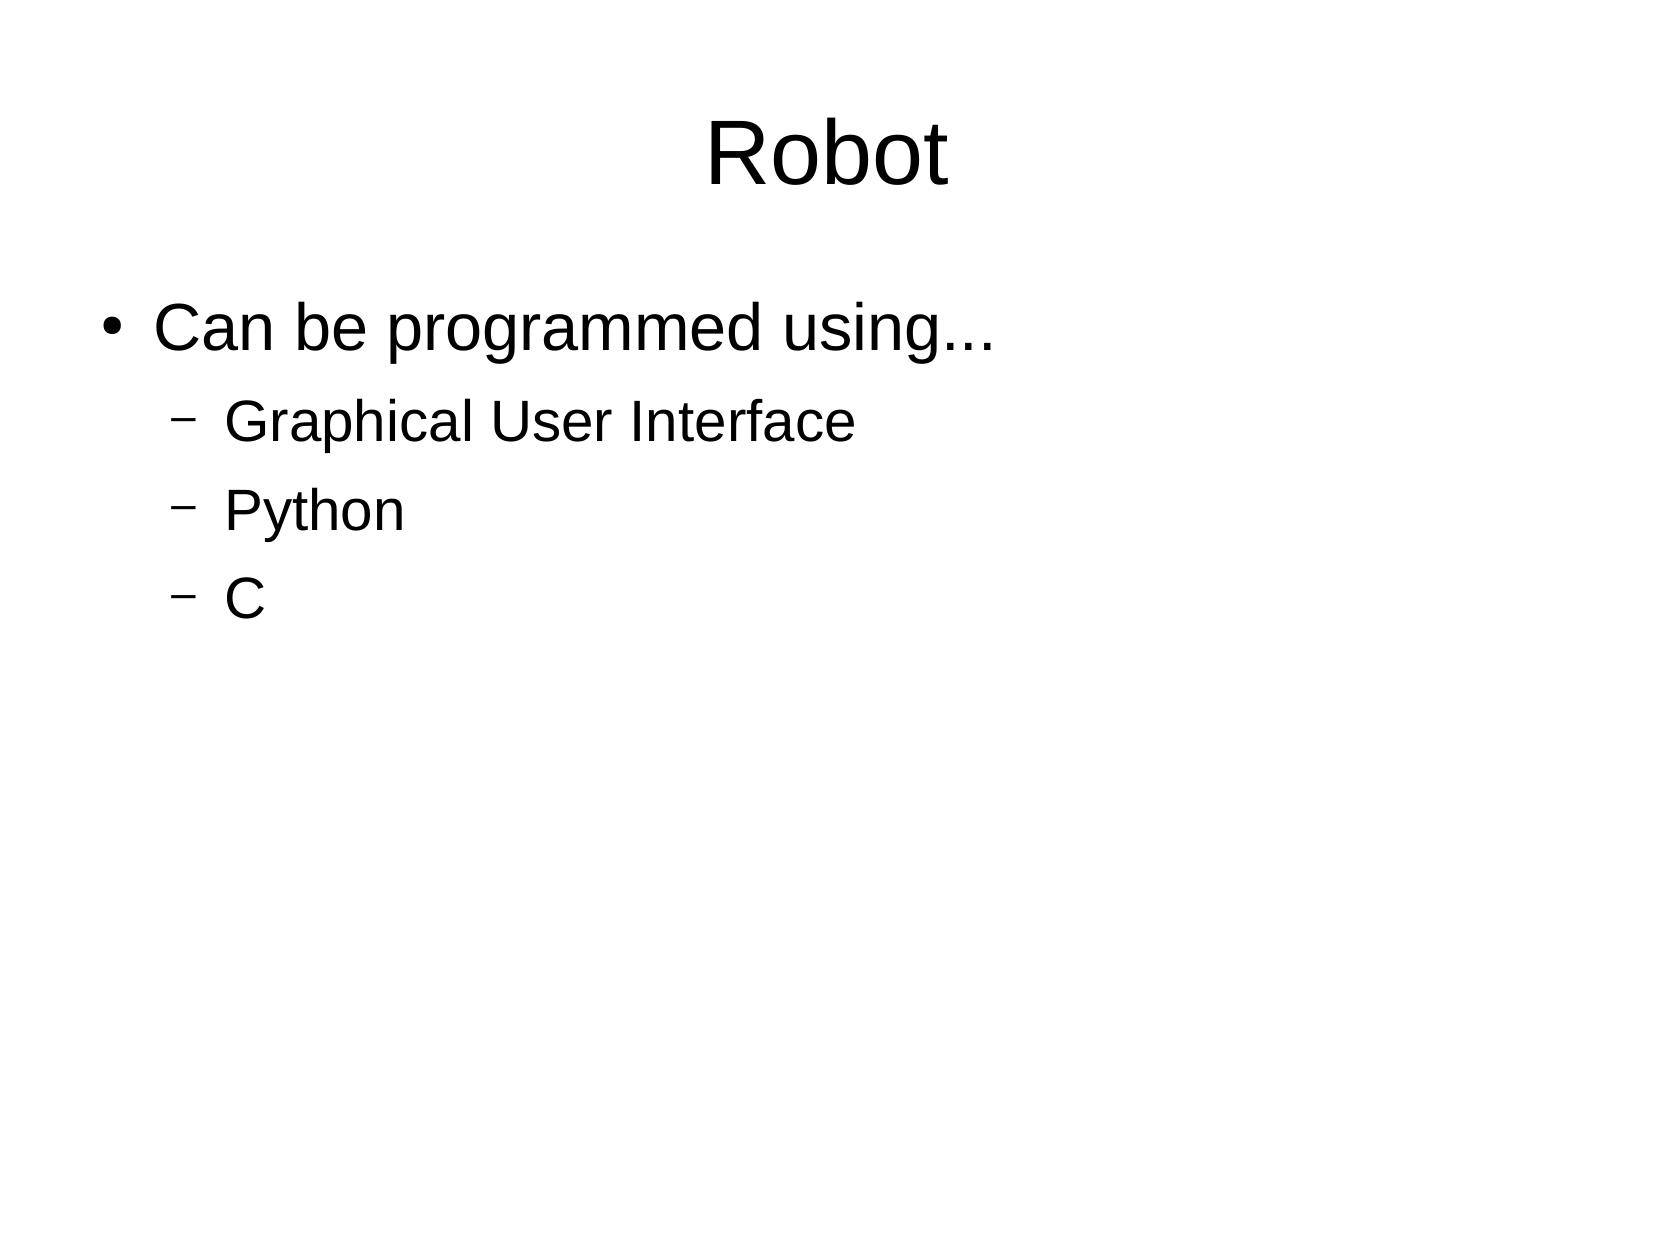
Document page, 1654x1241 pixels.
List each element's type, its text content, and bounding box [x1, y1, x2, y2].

title Robot [82, 49, 1571, 257]
list Can be programmed using... Graphical User Interface Python C [82, 290, 1571, 1010]
